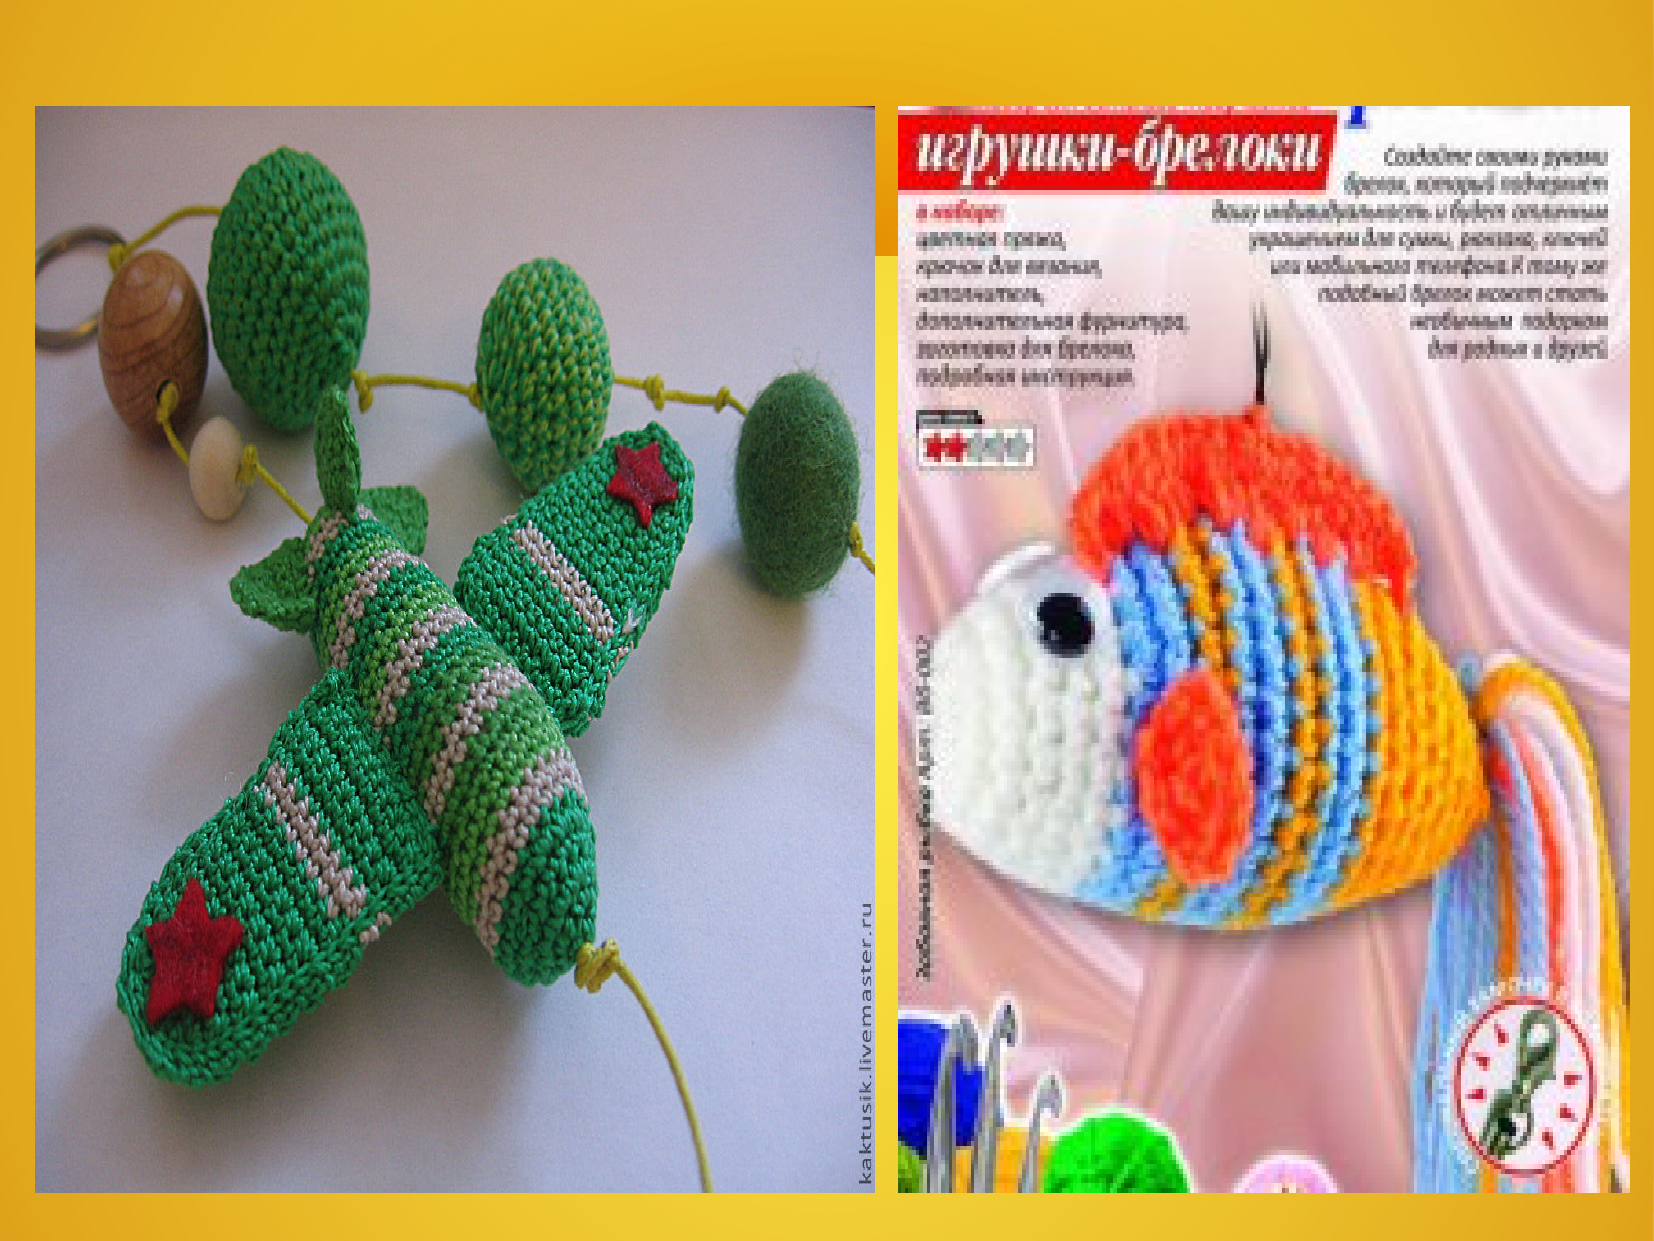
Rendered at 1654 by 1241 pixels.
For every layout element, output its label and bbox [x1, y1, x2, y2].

picture [898, 106, 1630, 1193]
picture [35, 106, 875, 1193]
